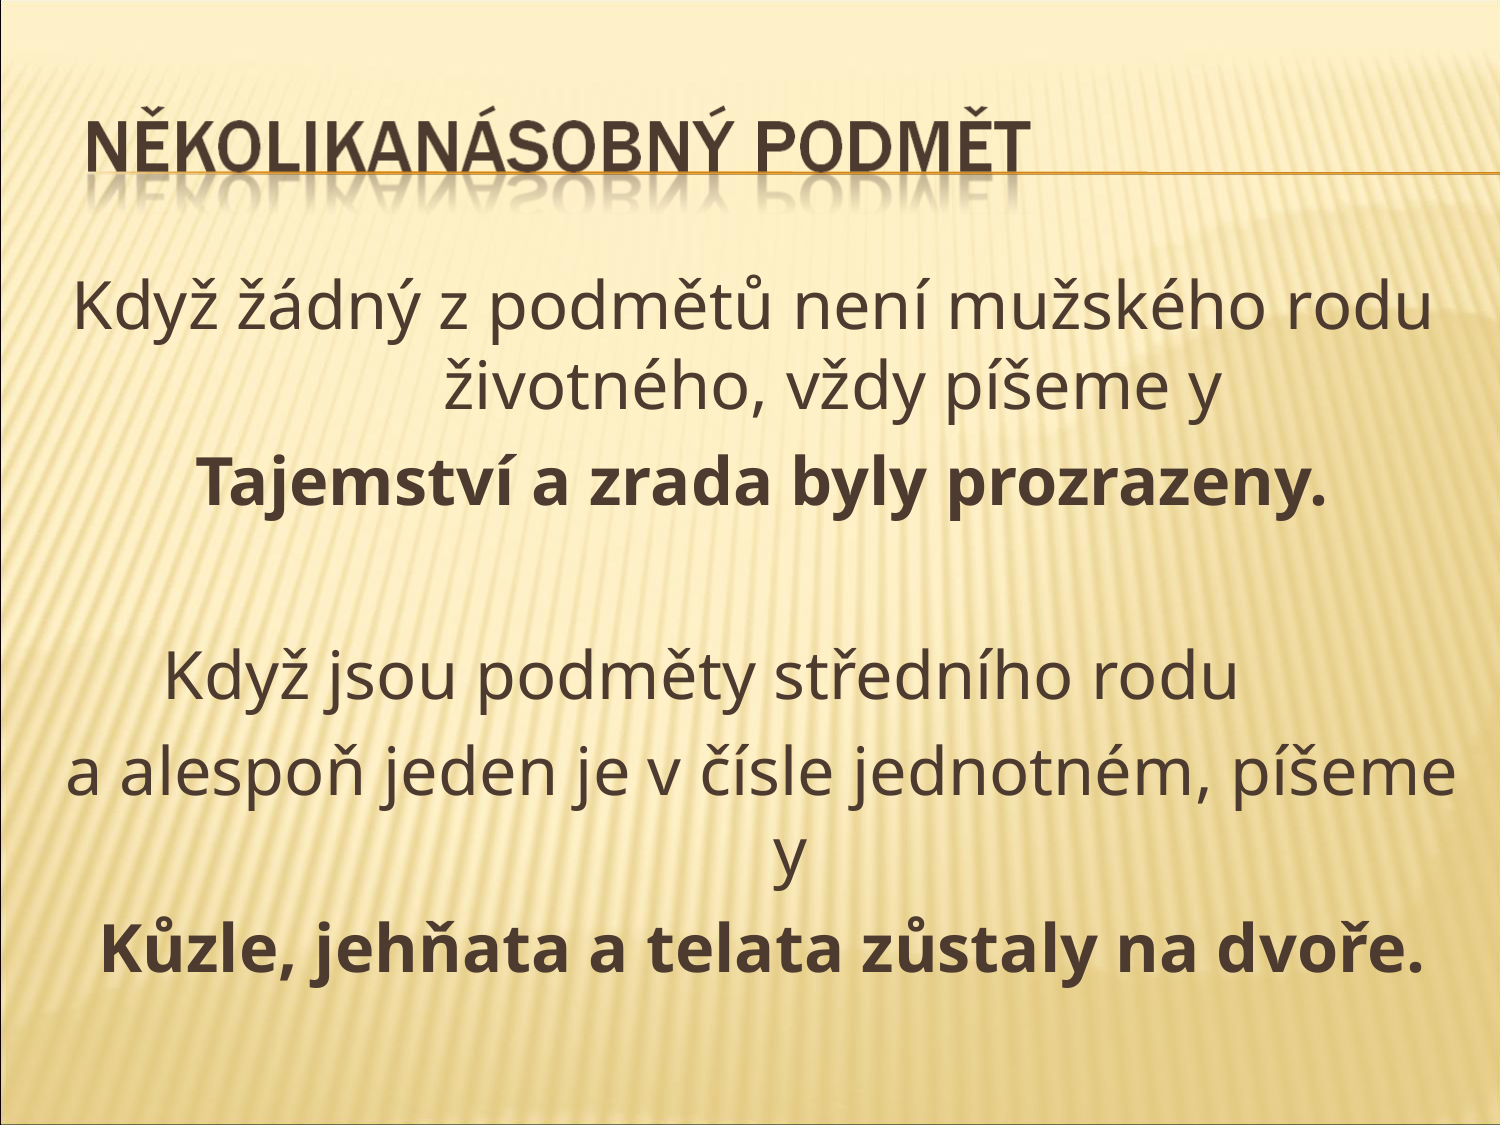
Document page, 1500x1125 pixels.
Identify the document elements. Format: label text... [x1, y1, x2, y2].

list Když žádný z podmětů není mužského rodu životného, vždy píšeme y Tajemství a zrada byly prozrazeny. Když jsou podměty středního rodu a alespoň jeden je v čísle jednotném, píšeme y Kůzle, jehňata a telata zůstaly na dvoře. [50, 254, 1476, 1125]
picture [0, 0, 1500, 1125]
text_box [34, 73, 1477, 264]
